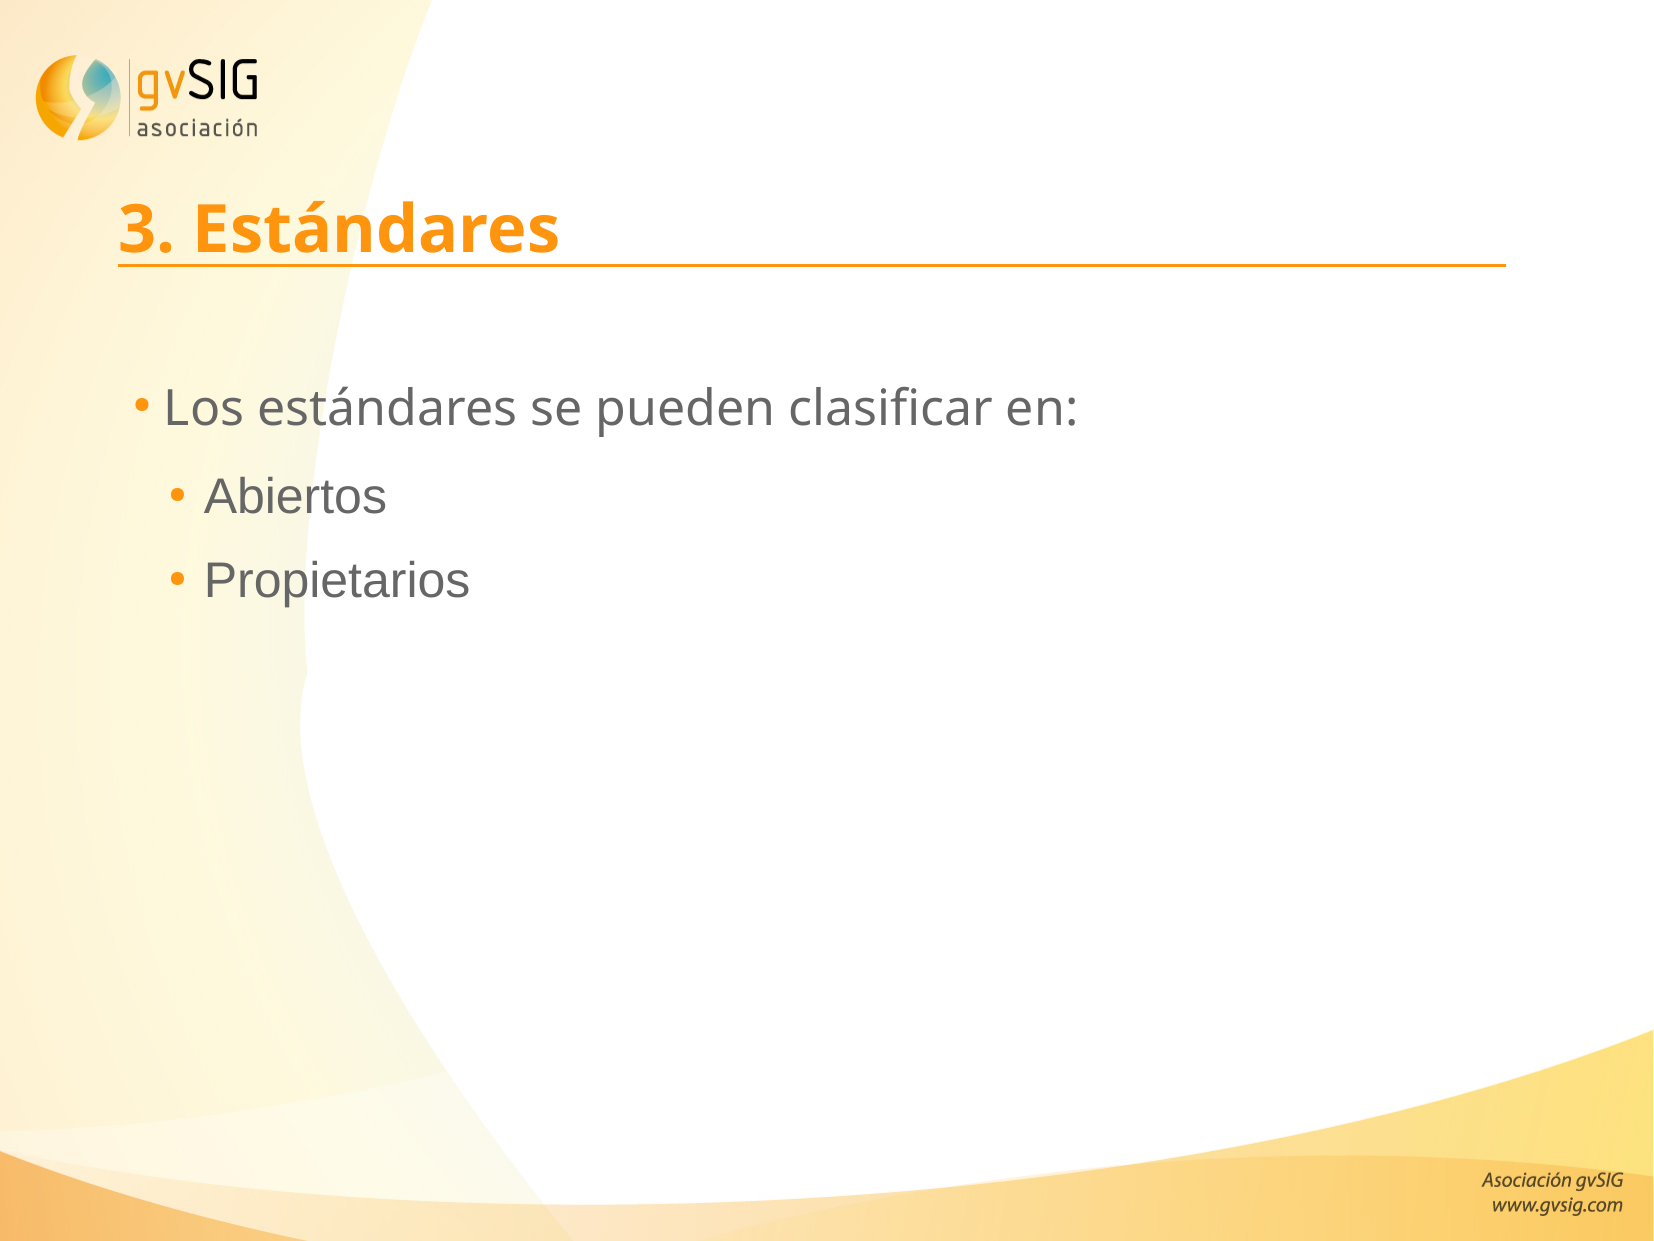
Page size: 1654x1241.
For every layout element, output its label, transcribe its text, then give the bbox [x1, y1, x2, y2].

title 3. Estándares [118, 177, 1607, 276]
picture [0, 0, 1654, 1241]
text_box Los estándares se pueden clasificar en: Abiertos Propietarios [118, 330, 1477, 614]
